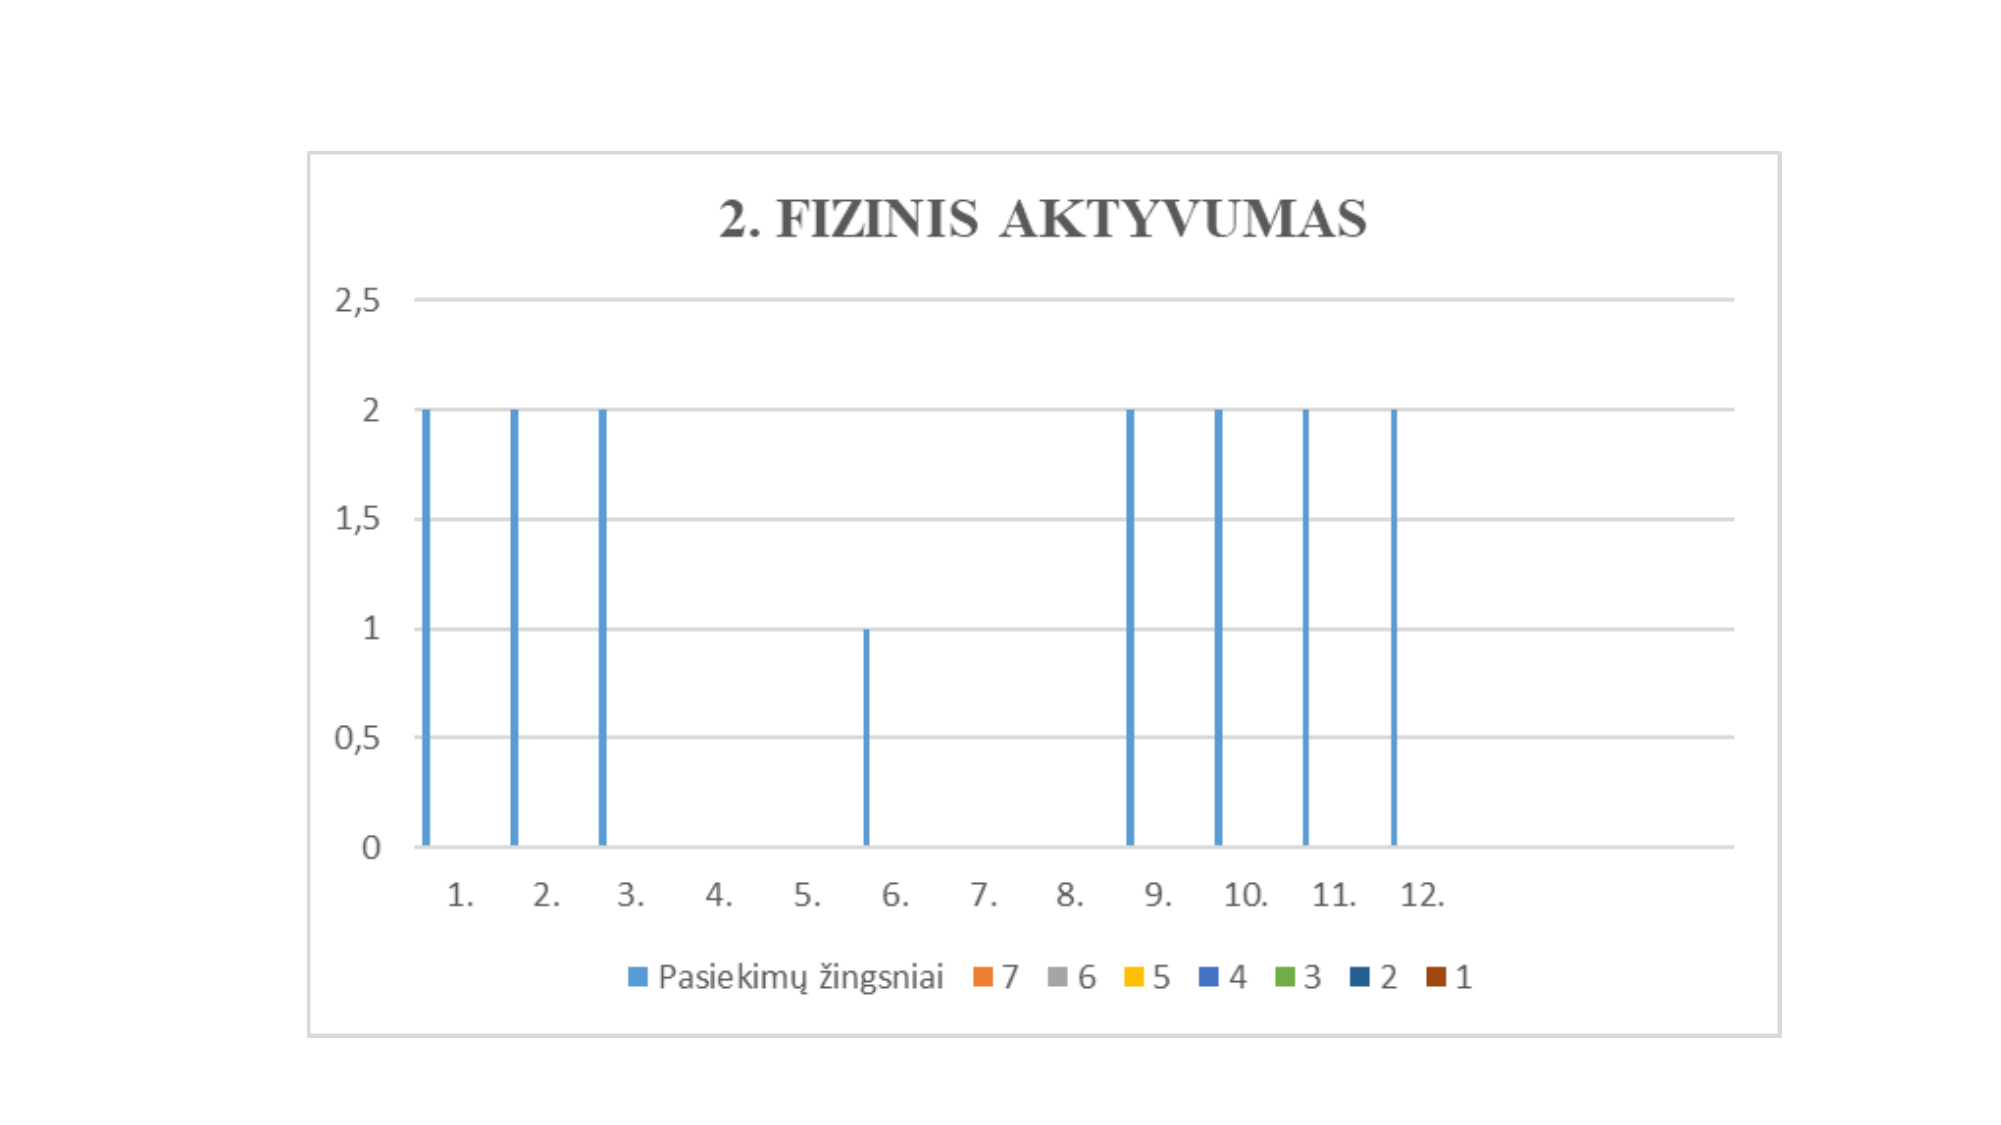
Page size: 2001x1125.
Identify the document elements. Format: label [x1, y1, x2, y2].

picture [307, 151, 1782, 1038]
